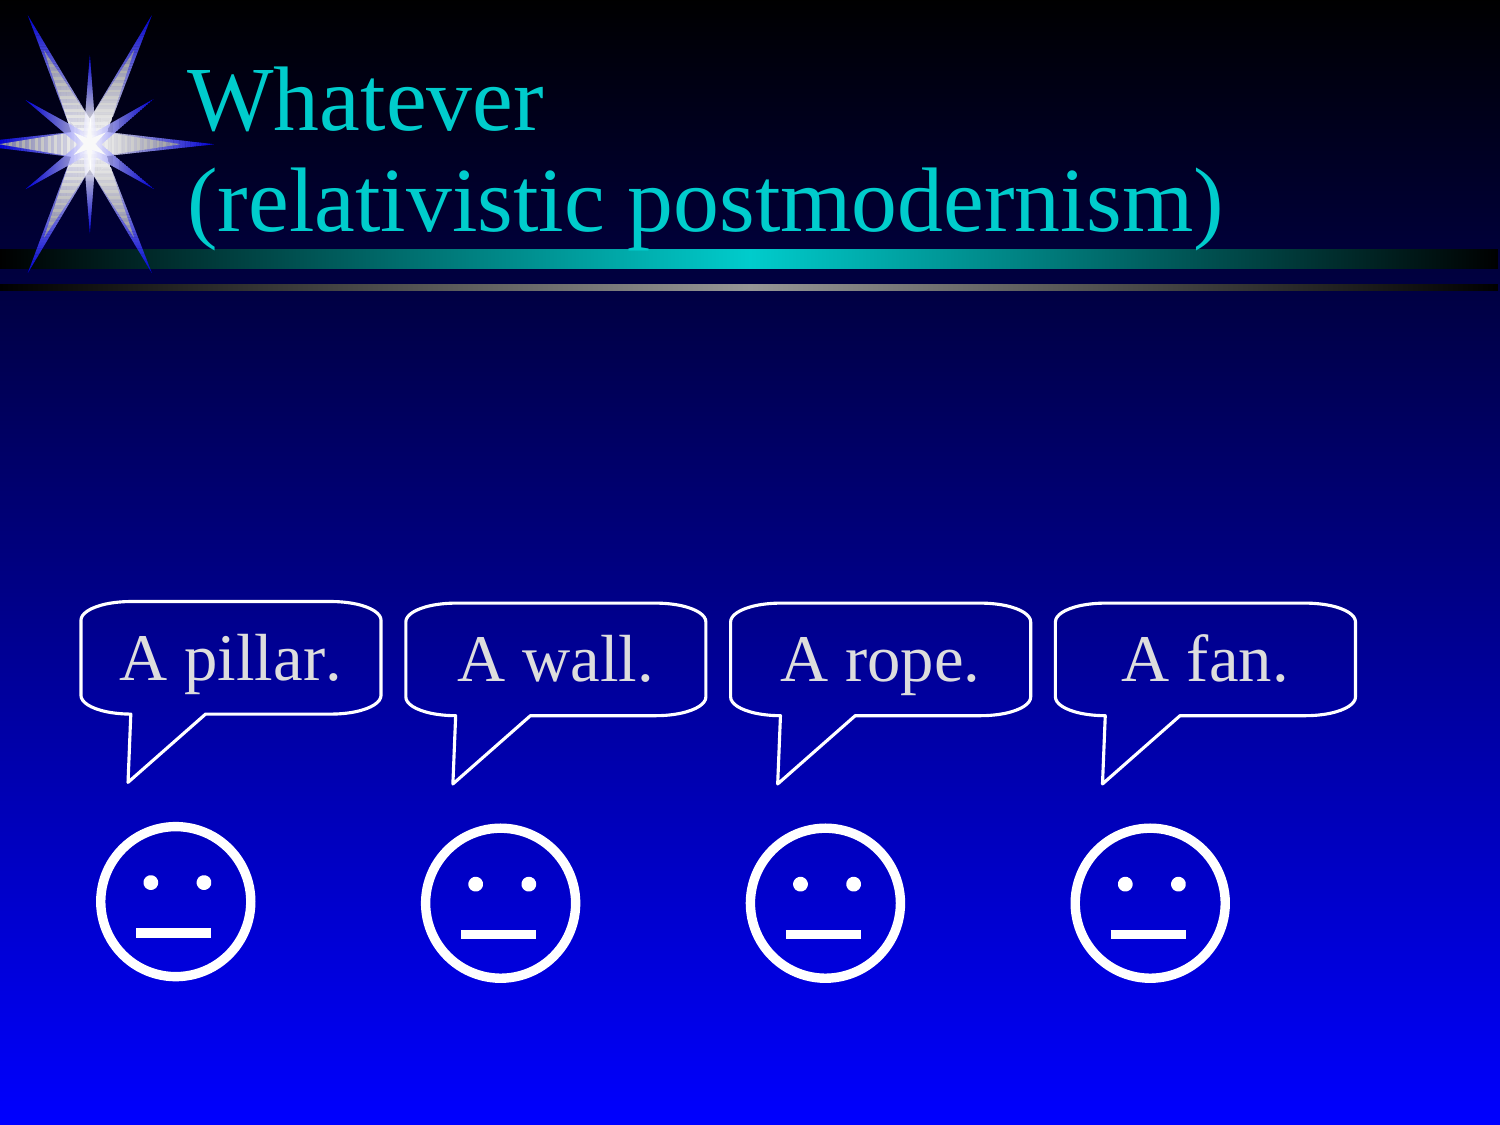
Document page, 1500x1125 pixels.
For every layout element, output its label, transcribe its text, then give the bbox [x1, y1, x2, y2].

text_box [472, 881, 479, 887]
title Whatever (relativistic postmodernism) [187, 48, 1463, 252]
text_box [850, 881, 857, 887]
text_box [148, 879, 154, 886]
text_box A rope. [730, 603, 1031, 784]
text_box A wall. [405, 603, 706, 784]
text_box [1175, 881, 1182, 887]
text_box [201, 879, 207, 886]
text_box [1122, 881, 1129, 887]
text_box [797, 881, 804, 887]
text_box A pillar. [80, 601, 382, 783]
text_box A fan. [1055, 603, 1356, 784]
